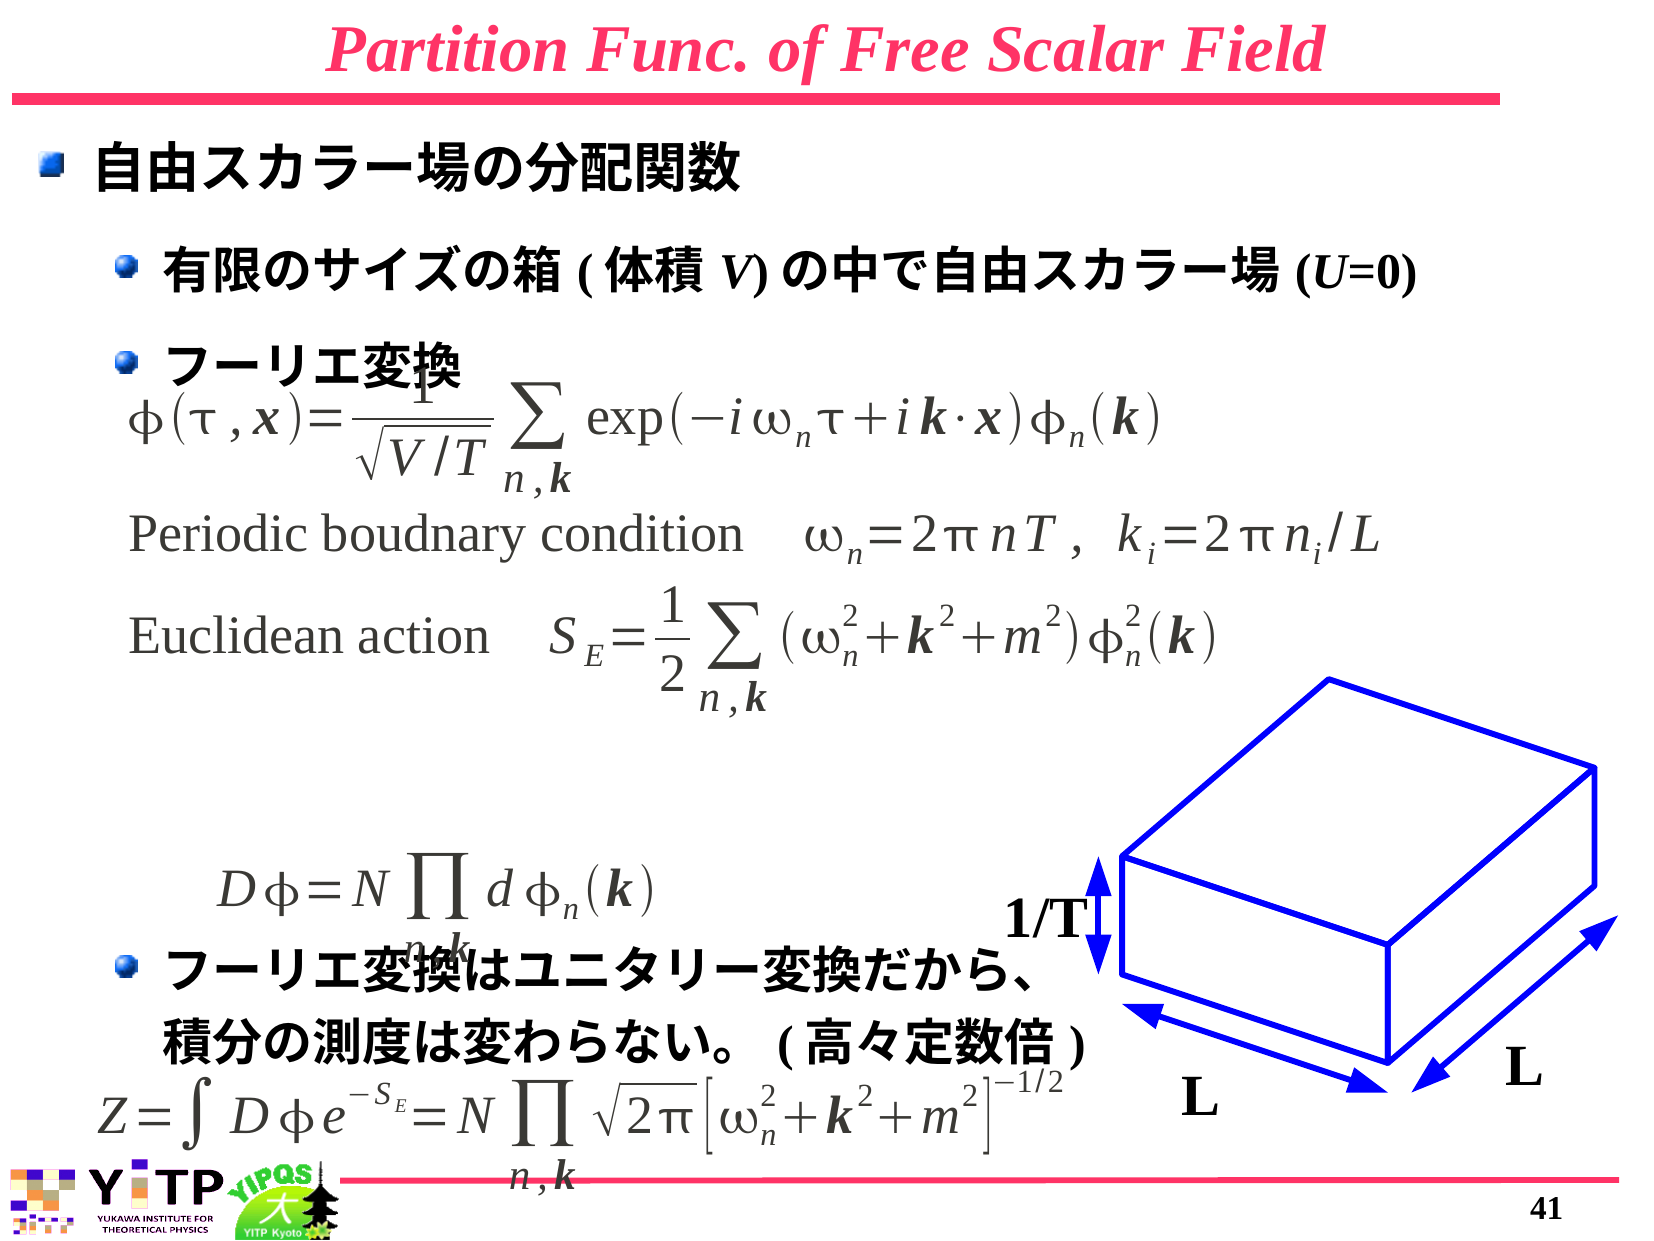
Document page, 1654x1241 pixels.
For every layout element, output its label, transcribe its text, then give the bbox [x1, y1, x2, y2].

chart [88, 1064, 1071, 1199]
chart [206, 850, 663, 973]
list 自由スカラー場の分配関数 有限のサイズの箱(体積V)の中で自由スカラー場(U=0) フーリエ変換 フーリエ変換はユニタリー変換だから、 積分の測度は変わらない。(高々定数倍) ガウス積分 → 分配関数 [20, 124, 1621, 1137]
picture [0, 1154, 340, 1241]
text_box L [1505, 1033, 1545, 1100]
chart [120, 355, 1388, 721]
chart [1286, 683, 1388, 721]
text_box 1/T [1003, 885, 1093, 952]
title Partition Func. of Free Scalar Field [0, 0, 1654, 99]
text_box L [1181, 1062, 1220, 1129]
